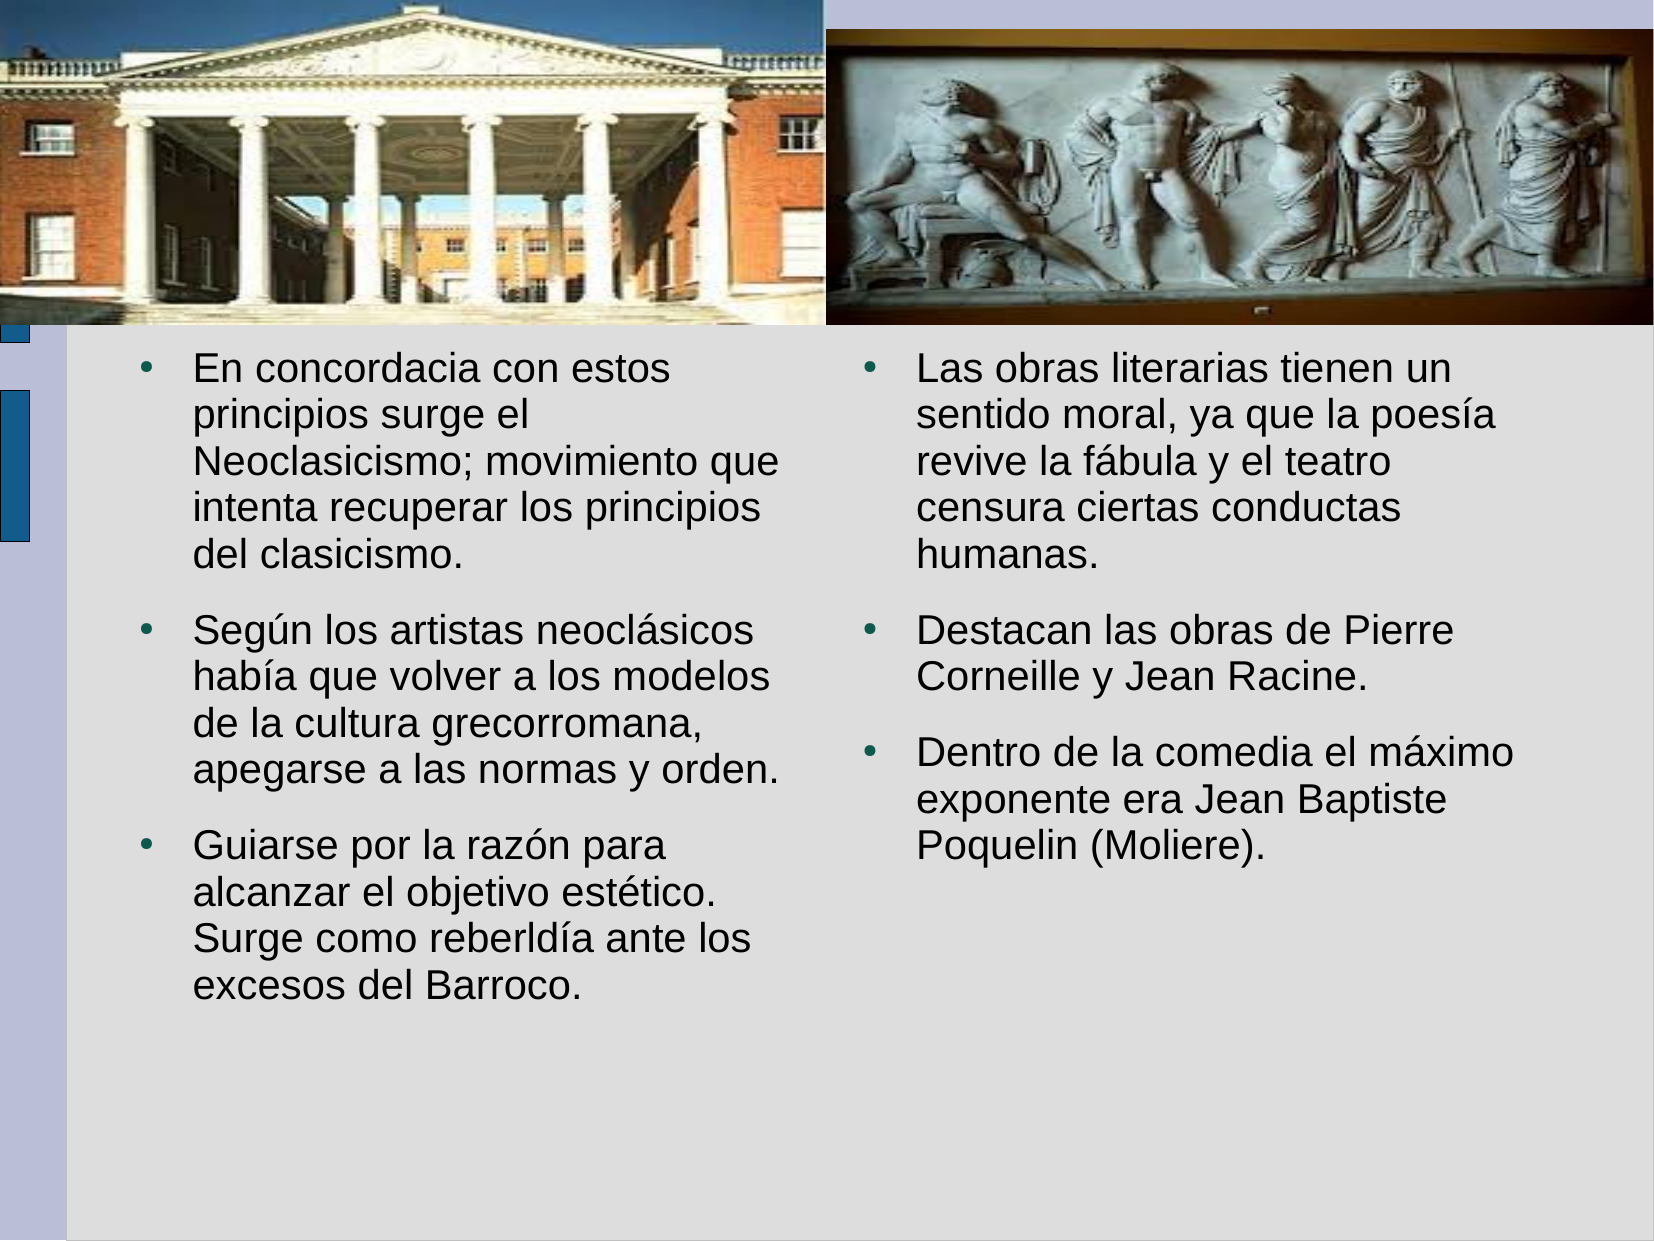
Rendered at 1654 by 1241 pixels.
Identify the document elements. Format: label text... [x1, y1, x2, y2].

list Las obras literarias tienen un sentido moral, ya que la poesía revive la fábula y el teatro censura ciertas conductas humanas. Destacan las obras de Pierre Corneille y Jean Racine. Dentro de la comedia el máximo exponente era Jean Baptiste Poquelin (Moliere). [845, 344, 1535, 1149]
list En concordacia con estos principios surge el Neoclasicismo; movimiento que intenta recuperar los principios del clasicismo. Según los artistas neoclásicos había que volver a los modelos de la cultura grecorromana, apegarse a las normas y orden. Guiarse por la razón para alcanzar el objetivo estético. Surge como reberldía ante los excesos del Barroco. [121, 344, 811, 1149]
picture [0, 0, 1654, 325]
